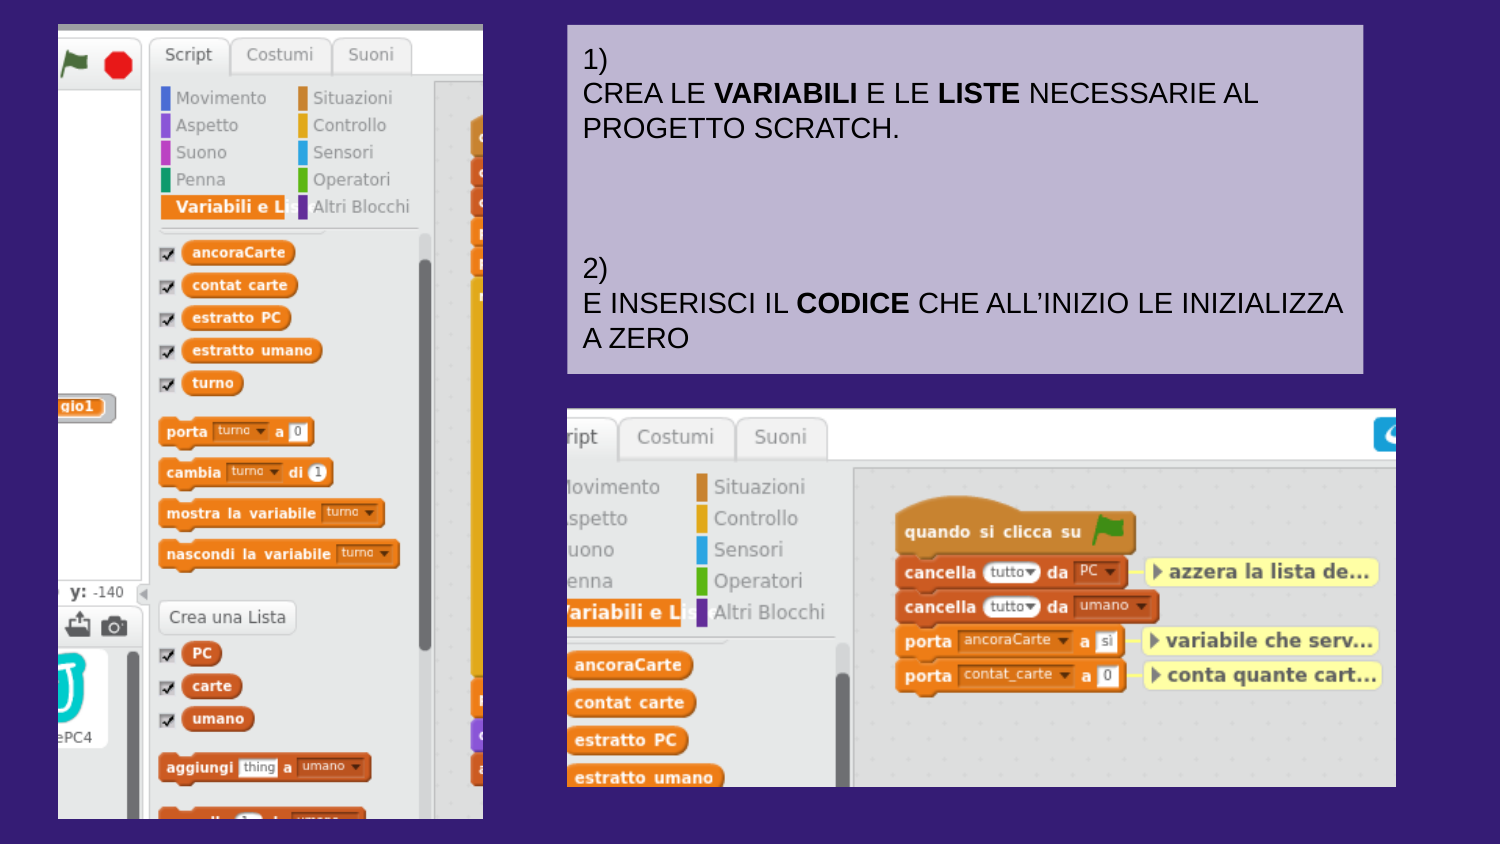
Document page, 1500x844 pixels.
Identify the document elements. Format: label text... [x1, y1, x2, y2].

text_box 1) CREA LE VARIABILI E LE LISTE NECESSARIE AL PROGETTO SCRATCH. 2) E INSERISCI IL CODICE CHE ALL’INIZIO LE INIZIALIZZA A ZERO [567, 24, 1364, 374]
picture [58, 24, 483, 819]
picture [567, 408, 1396, 787]
